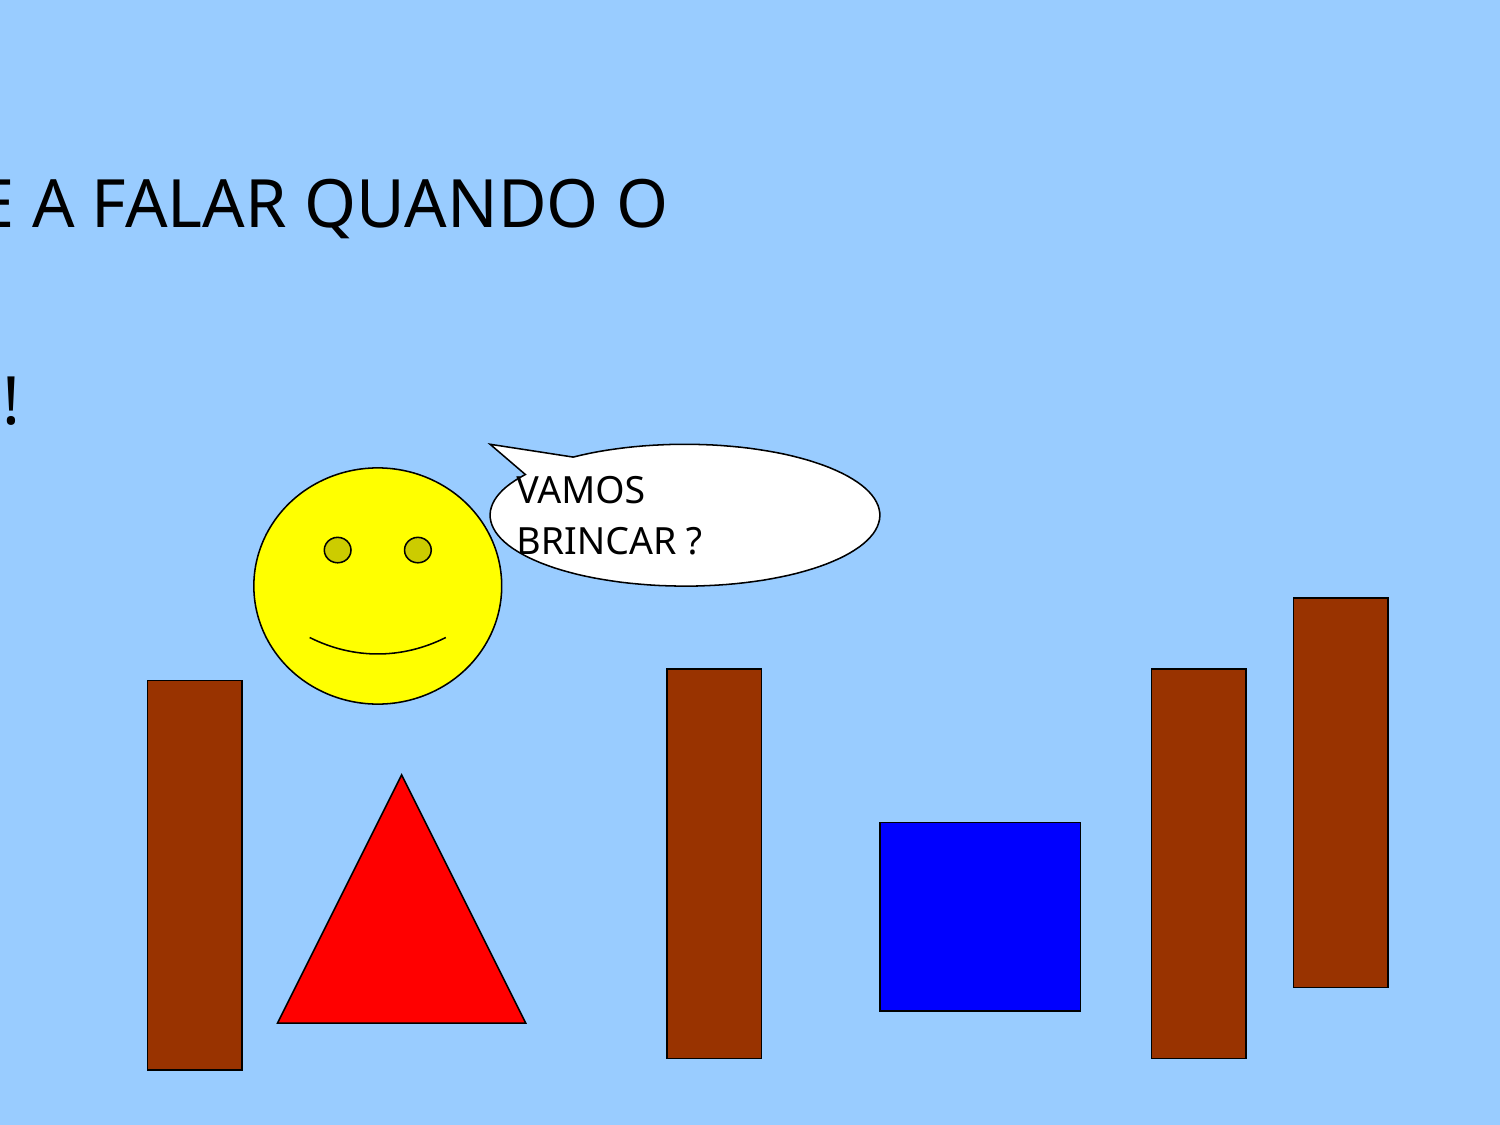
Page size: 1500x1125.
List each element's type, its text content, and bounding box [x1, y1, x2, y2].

text_box [147, 680, 243, 1071]
text_box VAMOS BRINCAR ? [501, 456, 821, 562]
text_box [1293, 597, 1388, 988]
text_box [490, 444, 567, 456]
text_box [879, 822, 1081, 1012]
text_box [667, 668, 762, 1059]
text_box [490, 491, 501, 539]
text_box [277, 774, 526, 1024]
text_box [577, 444, 793, 456]
text_box [1151, 668, 1247, 1059]
text_box [538, 464, 880, 587]
text_box ESTAVAM OS SETE A FALAR QUANDO O CÍRCULO TEVE UMA IDEIA ! [0, 148, 1500, 436]
text_box [253, 467, 502, 705]
